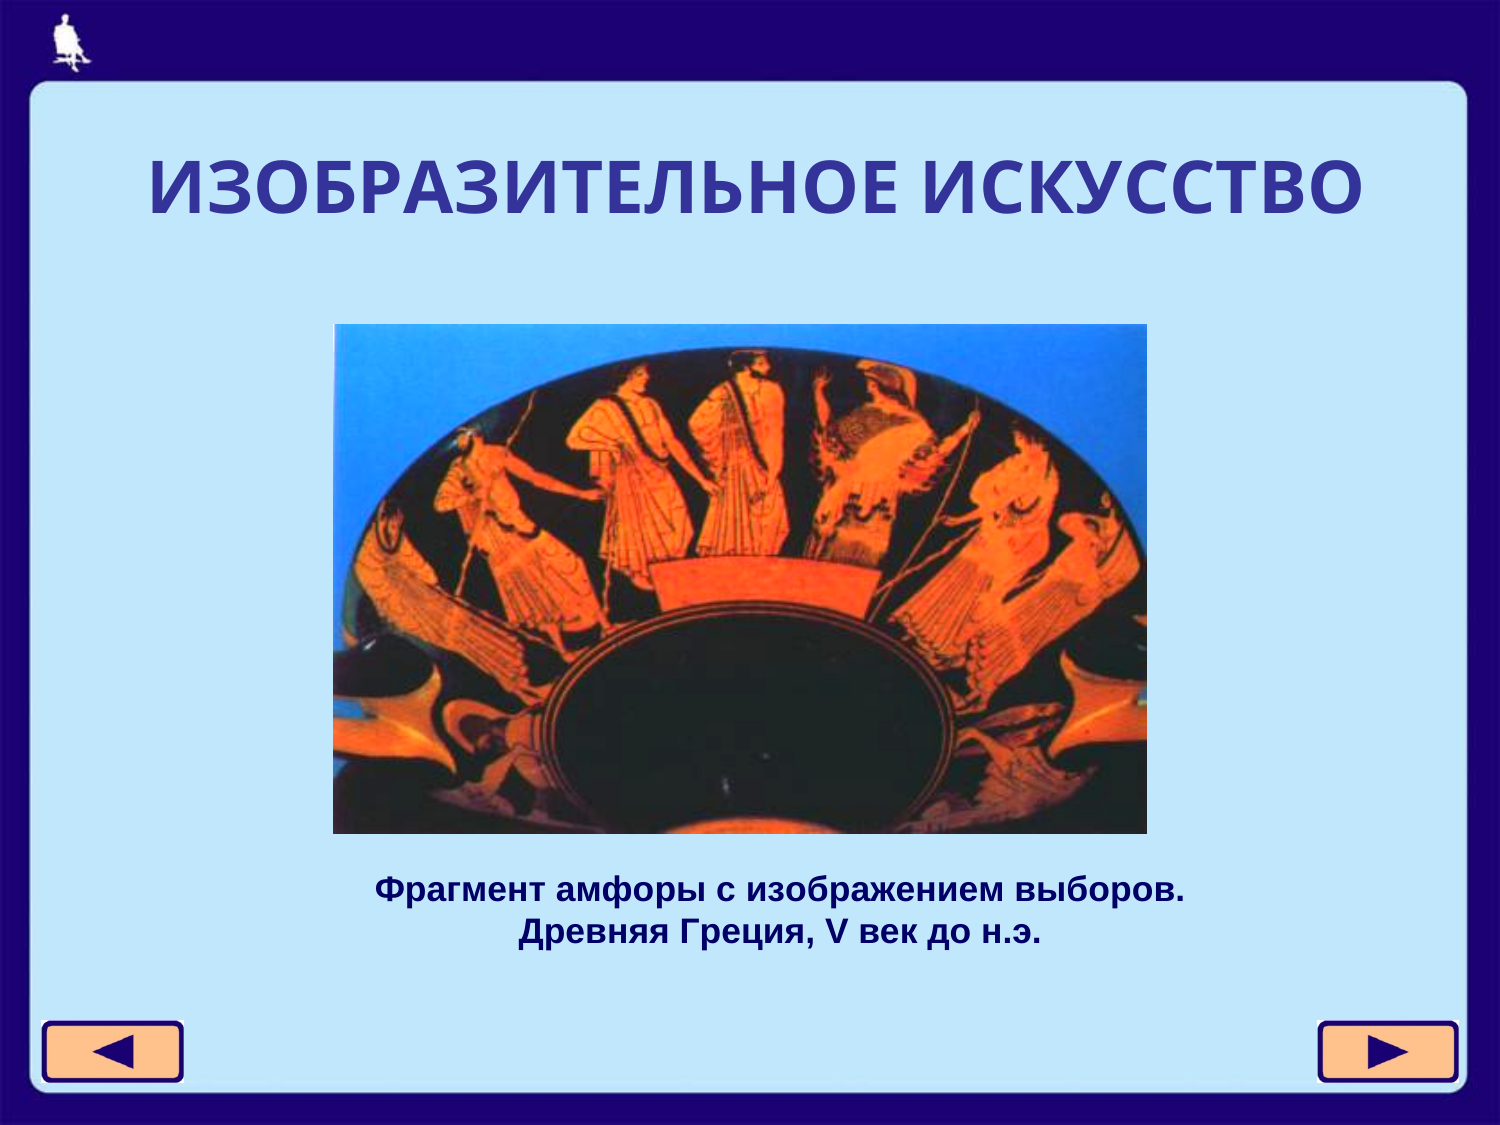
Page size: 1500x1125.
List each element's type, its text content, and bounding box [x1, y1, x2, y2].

text_box Фрагмент амфоры с изображением выборов. Древняя Греция, V век до н.э. [224, 858, 1336, 959]
title ИЗОБРАЗИТЕЛЬНОЕ ИСКУССТВО [47, 113, 1465, 257]
picture [0, 0, 1500, 1125]
